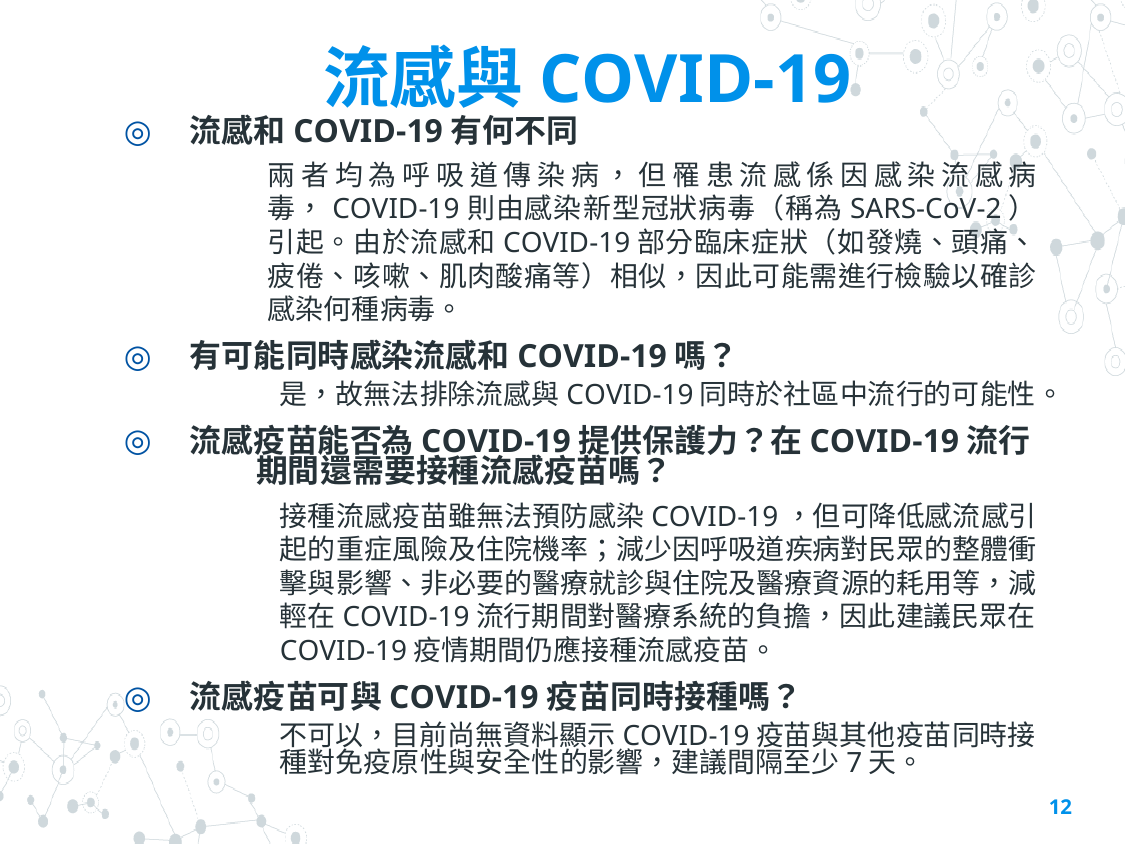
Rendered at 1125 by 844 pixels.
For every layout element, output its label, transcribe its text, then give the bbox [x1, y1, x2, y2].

list 流感和COVID-19有何不同 兩者均為呼吸道傳染病，但罹患流感係因感染流感病毒，COVID-19則由感染新型冠狀病毒（稱為SARS-CoV-2）引起。由於流感和COVID-19部分臨床症狀（如發燒、頭痛、疲倦、咳嗽、肌肉酸痛等）相似，因此可能需進行檢驗以確診感染何種病毒。 有可能同時感染流感和COVID-19嗎？ 是，故無法排除流感與COVID-19同時於社區中流行的可能性。 流感疫苗能否為COVID-19提供保護力？在COVID-19流行期間還需要接種流感疫苗嗎？ 接種流感疫苗雖無法預防感染COVID-19，但可降低感流感引起的重症風險及住院機率；減少因呼吸道疾病對民眾的整體衝擊與影響、非必要的醫療就診與住院及醫療資源的耗用等，減輕在COVID-19流行期間對醫療系統的負擔，因此建議民眾在COVID-19疫情期間仍應接種流感疫苗。 流感疫苗可與COVID-19疫苗同時接種嗎？ 不可以，目前尚無資料顯示COVID-19疫苗與其他疫苗同時接種對免疫原性與安全性的影響，建議間隔至少7天。 [96, 103, 1052, 805]
text_box 12 [1033, 779, 1102, 844]
title 流感與COVID-19 [108, 20, 1067, 104]
